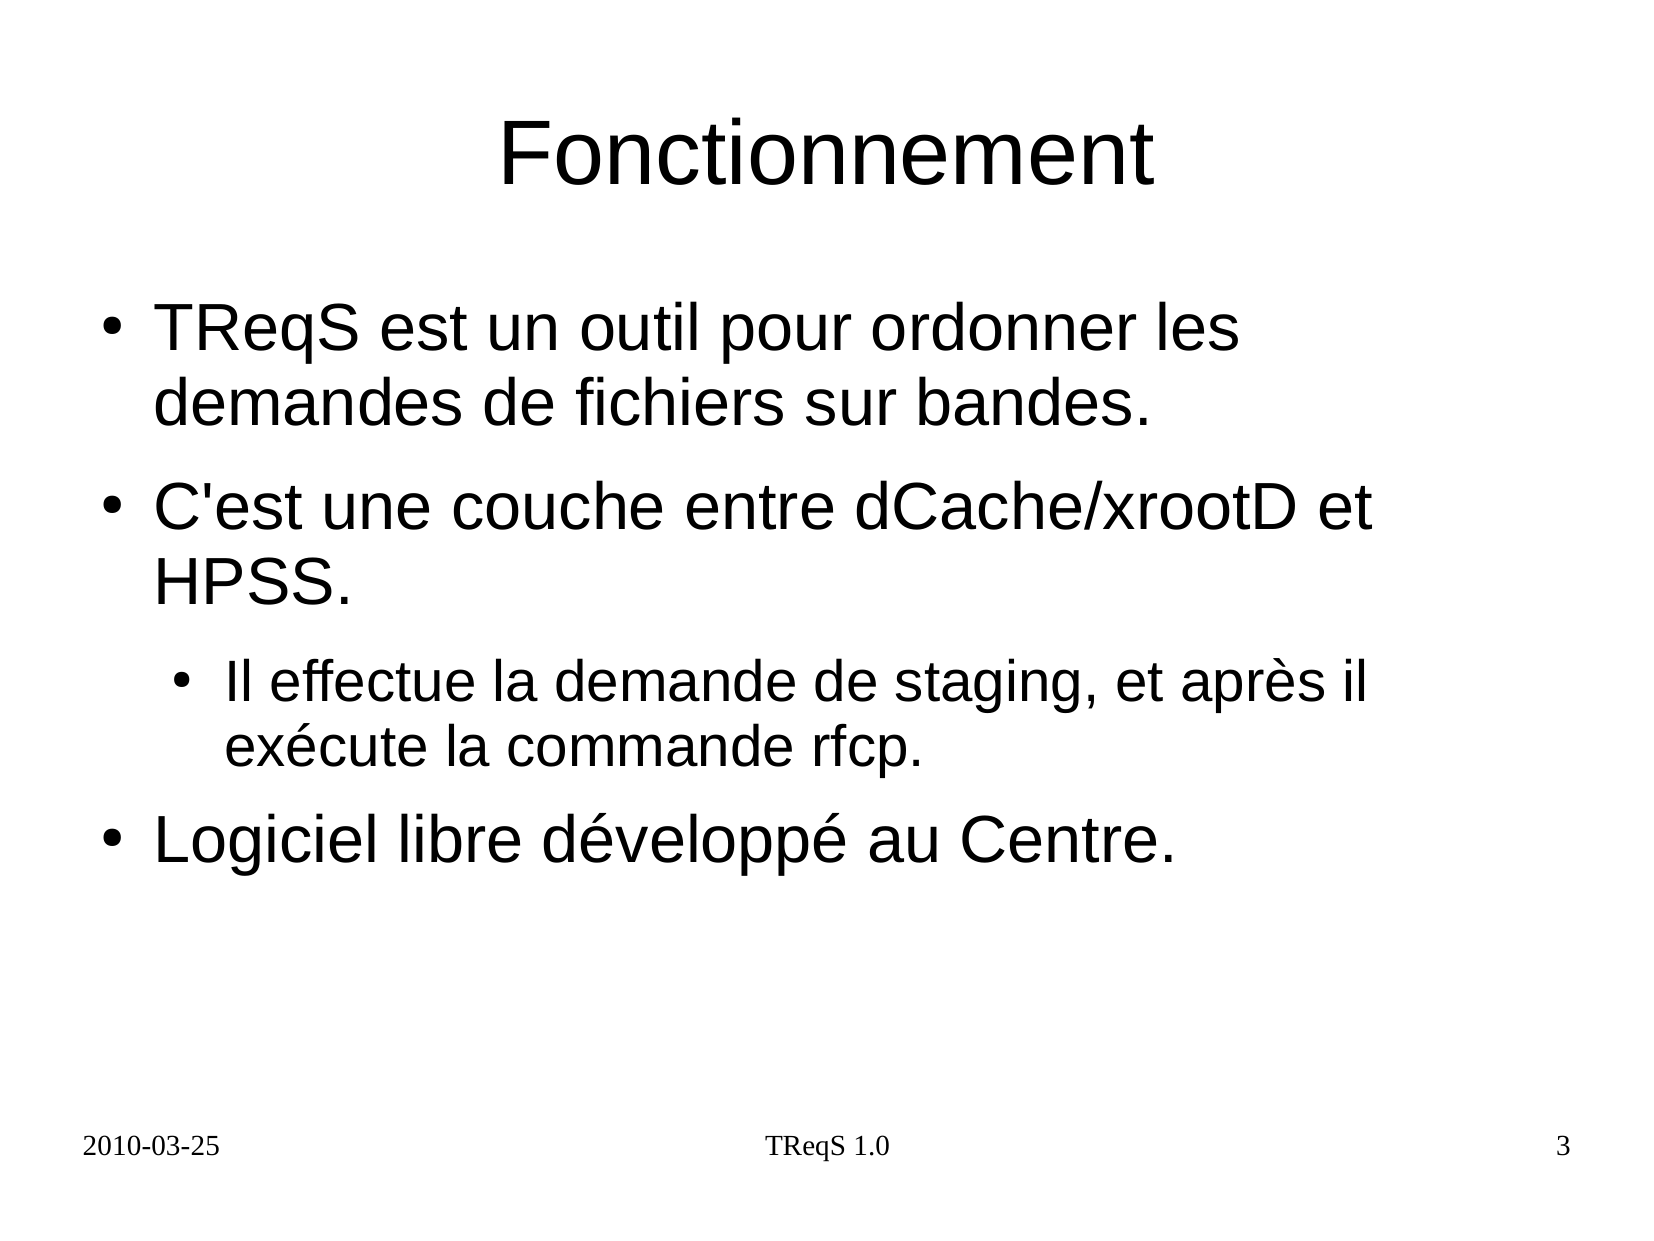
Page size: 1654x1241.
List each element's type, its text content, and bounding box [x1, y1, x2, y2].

list TReqS est un outil pour ordonner les demandes de fichiers sur bandes. C'est une couche entre dCache/xrootD et HPSS. Il effectue la demande de staging, et après il exécute la commande rfcp. Logiciel libre développé au Centre. [82, 290, 1571, 1094]
title Fonctionnement [82, 56, 1571, 250]
